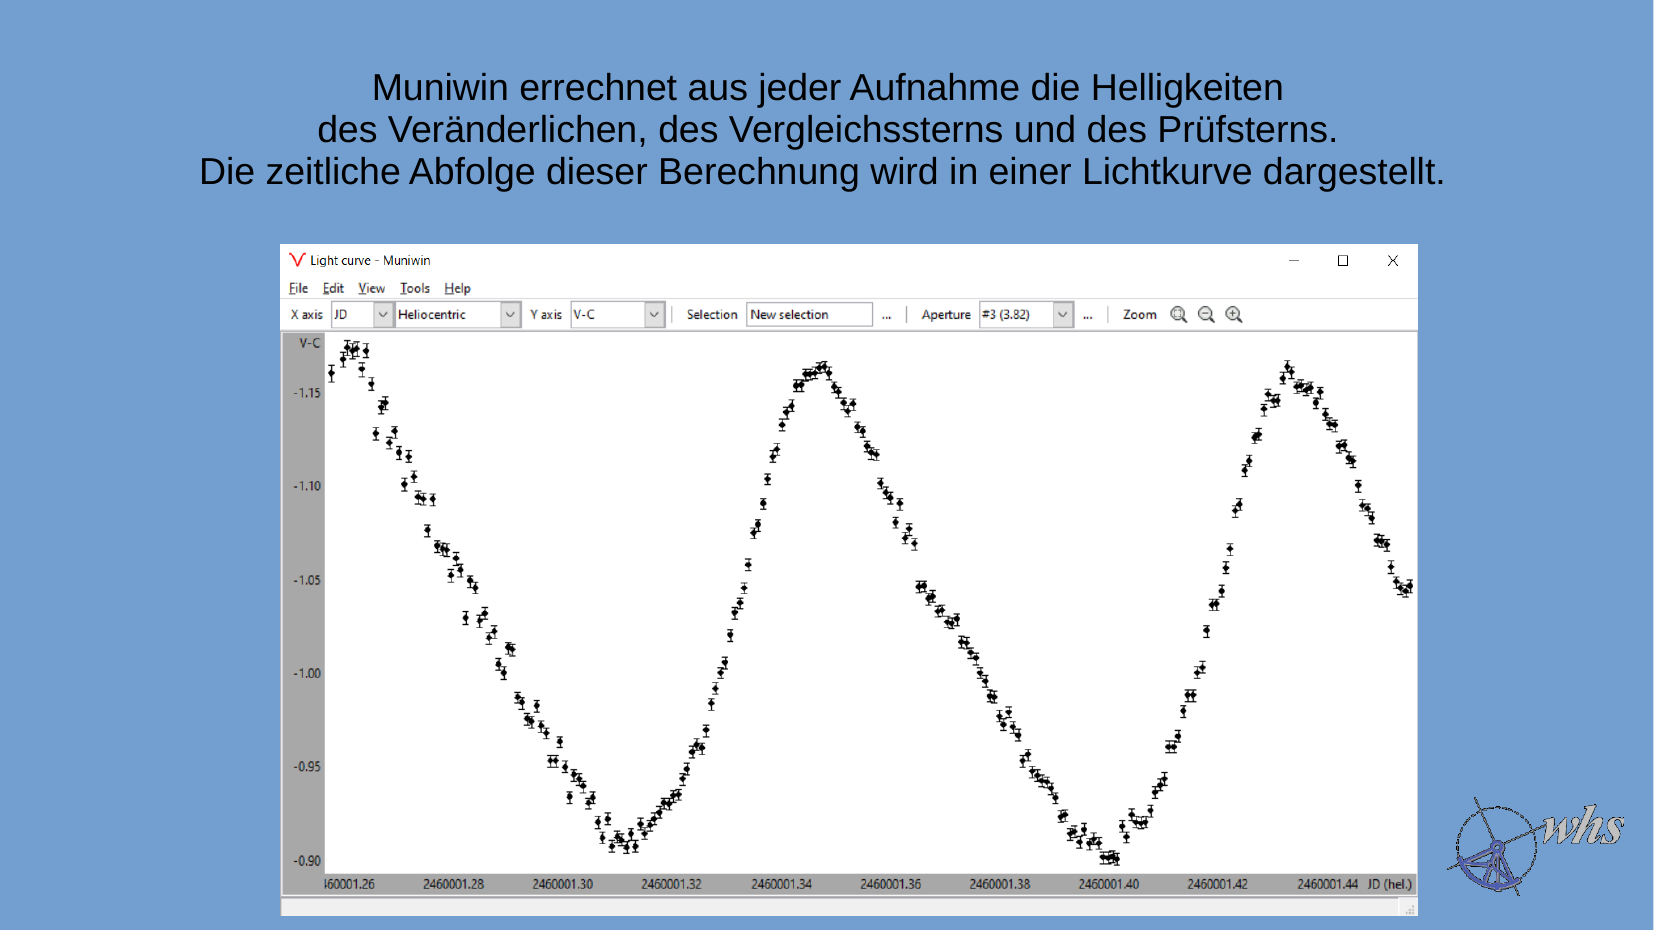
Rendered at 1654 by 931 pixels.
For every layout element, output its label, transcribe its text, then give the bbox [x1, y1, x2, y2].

picture [1446, 797, 1624, 896]
text_box Muniwin errechnet aus jeder Aufnahme die Helligkeiten des Veränderlichen, des Vergleichssterns und des Prüfsterns. Die zeitliche Abfolge dieser Berechnung wird in einer Lichtkurve dargestellt. [32, 59, 1625, 284]
picture [280, 244, 1418, 916]
